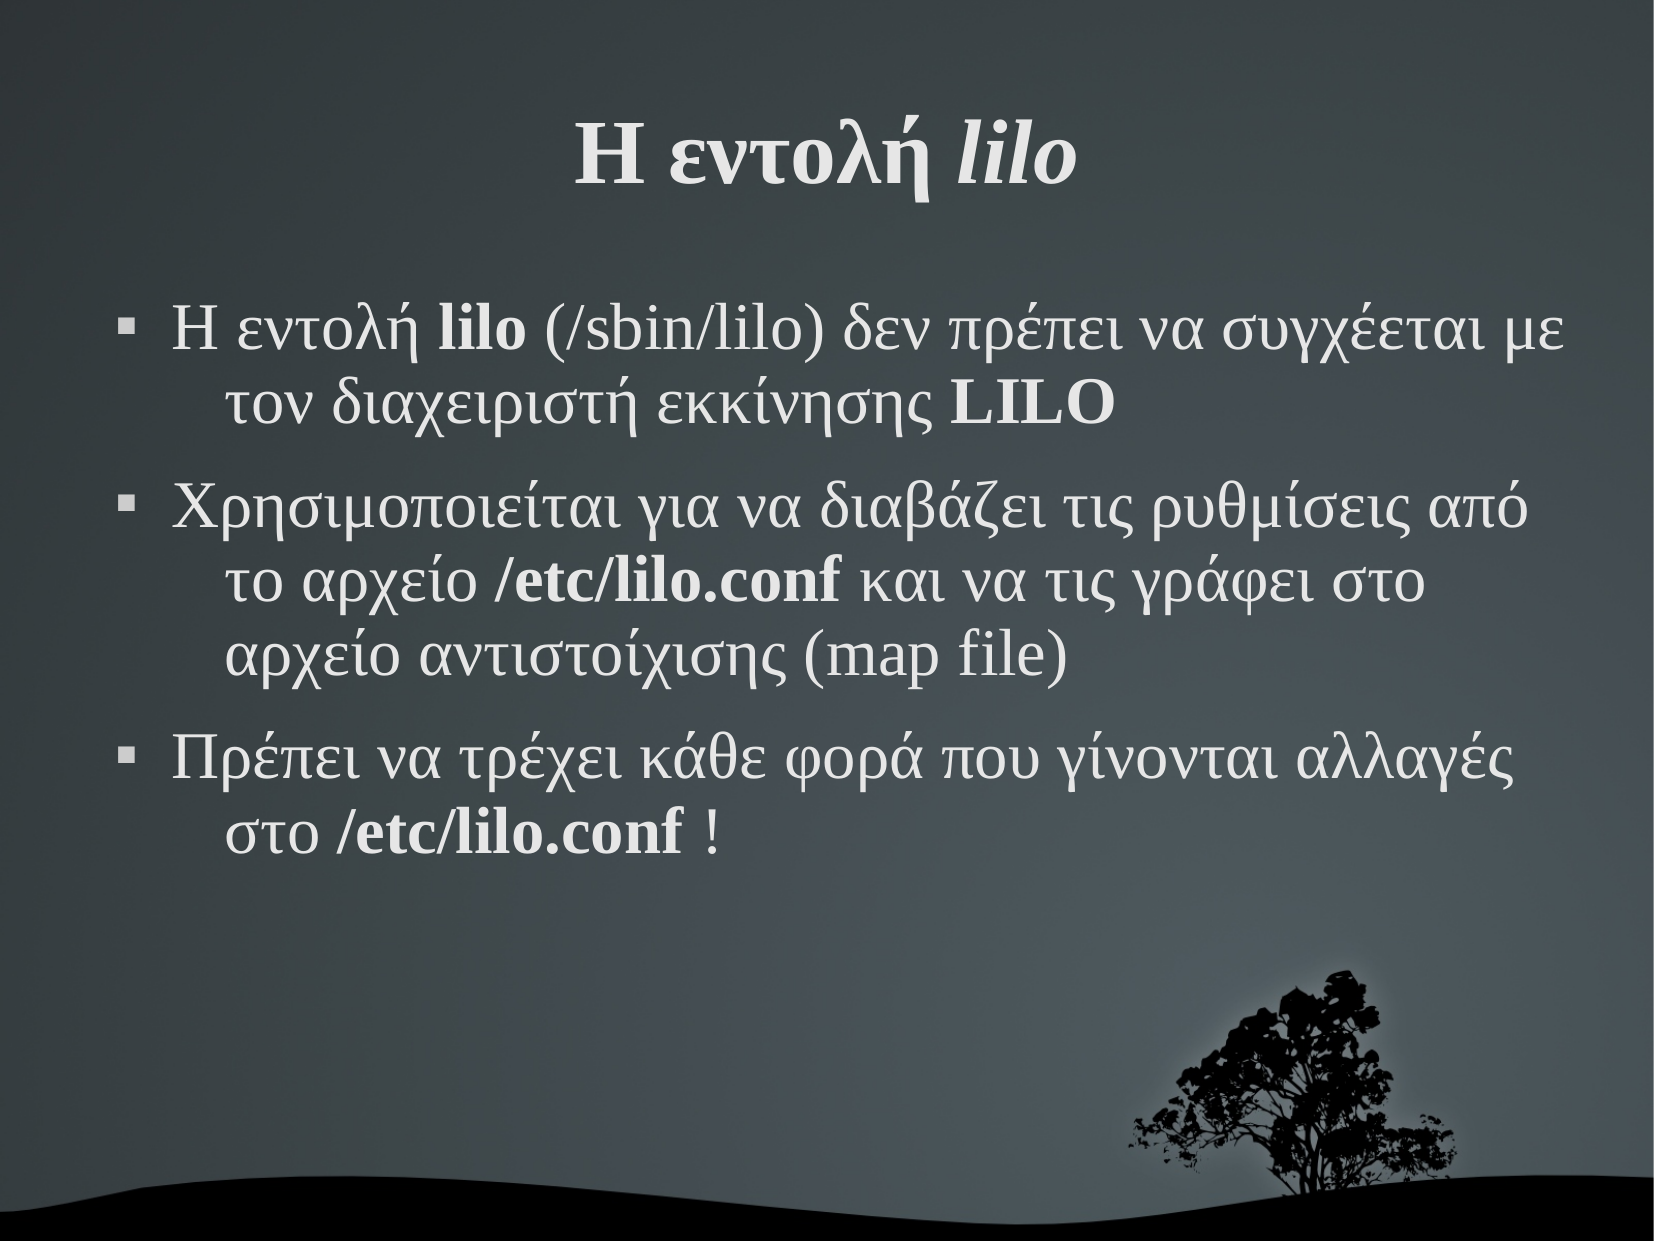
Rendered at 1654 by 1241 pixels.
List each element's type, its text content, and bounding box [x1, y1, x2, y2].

picture [0, 0, 1654, 1241]
title Η εντολή lilo [82, 49, 1571, 257]
list Η εντολή lilo (/sbin/lilo) δεν πρέπει να συγχέεται με τον διαχειριστή εκκίνησης LILO Χρησιμοποιείται για να διαβάζει τις ρυθμίσεις από το αρχείο /etc/lilo.conf και να τις γράφει στο αρχείο αντιστοίχισης (map file) Πρέπει να τρέχει κάθε φορά που γίνονται αλλαγές στο /etc/lilo.conf ! [82, 290, 1571, 1109]
